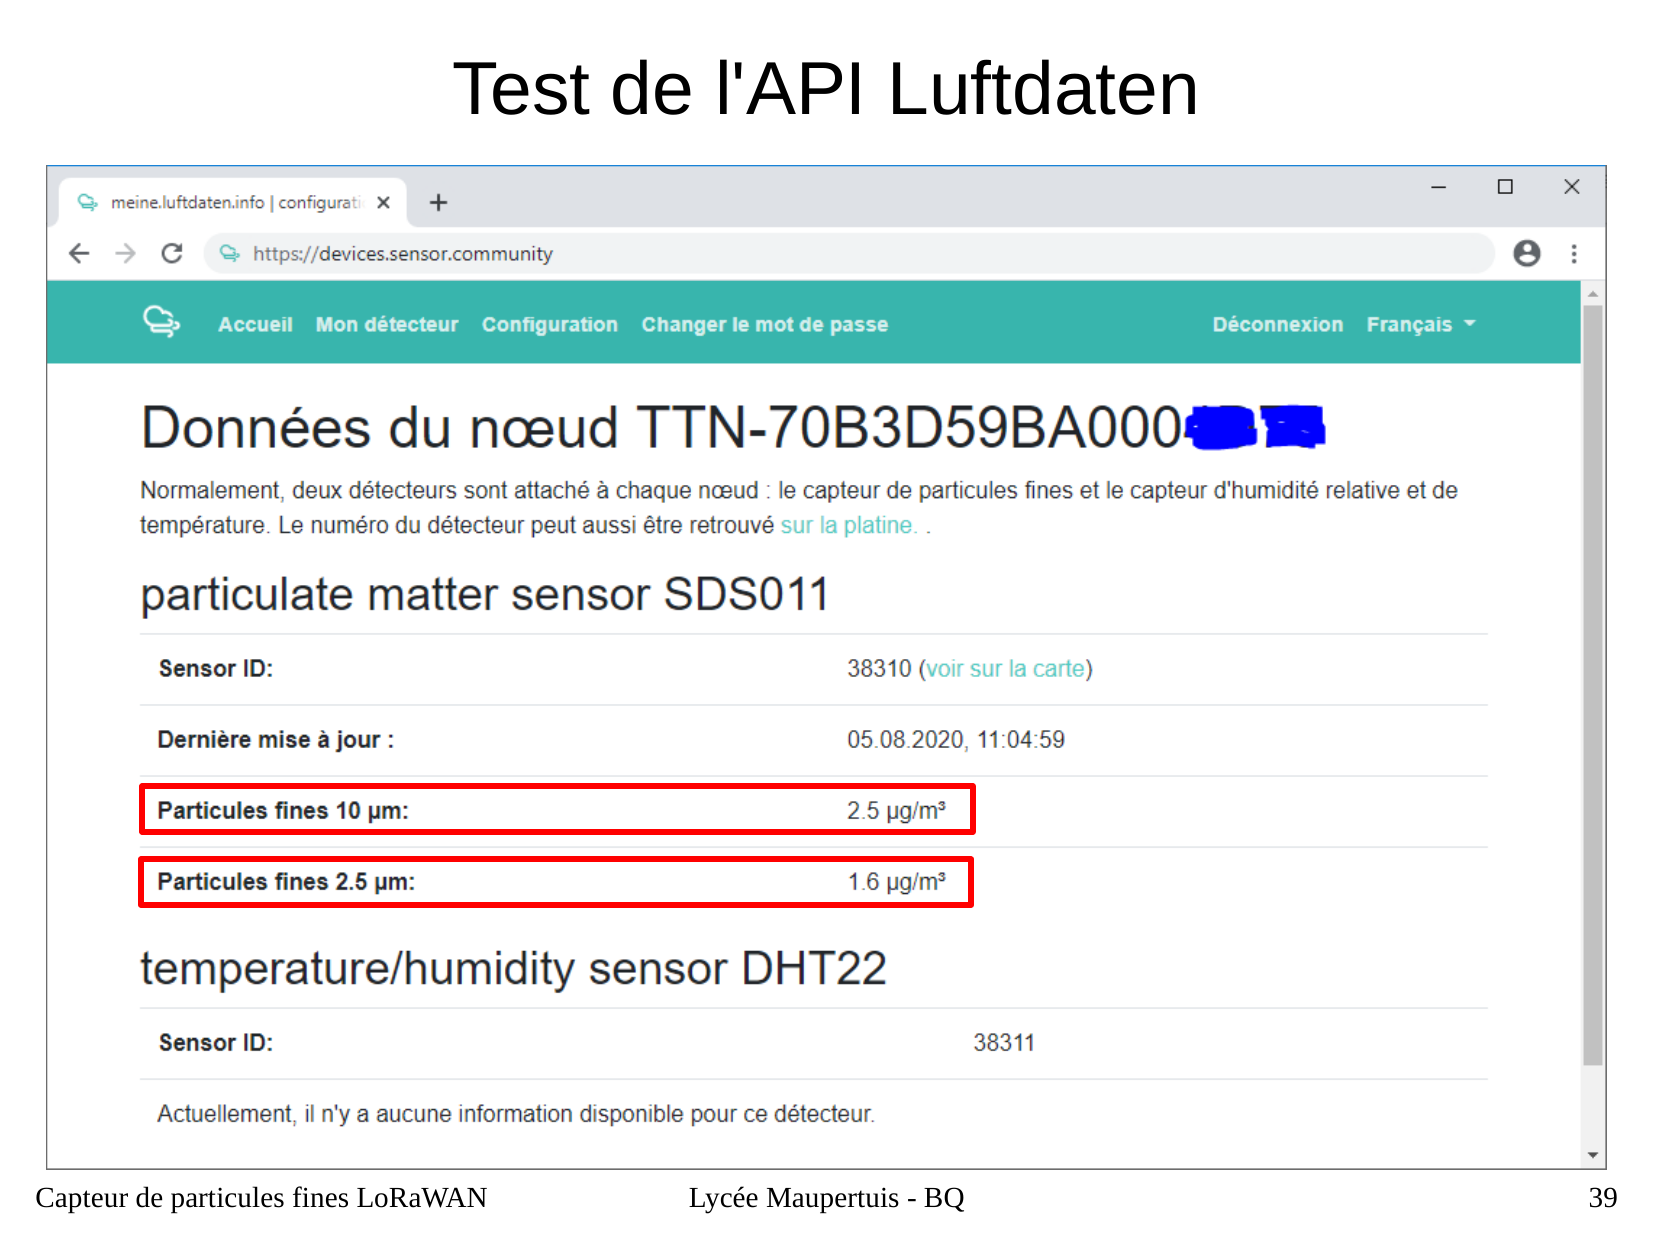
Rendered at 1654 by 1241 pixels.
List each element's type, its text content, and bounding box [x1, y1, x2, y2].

title Test de l'API Luftdaten [35, 35, 1619, 142]
picture [46, 165, 1607, 1170]
